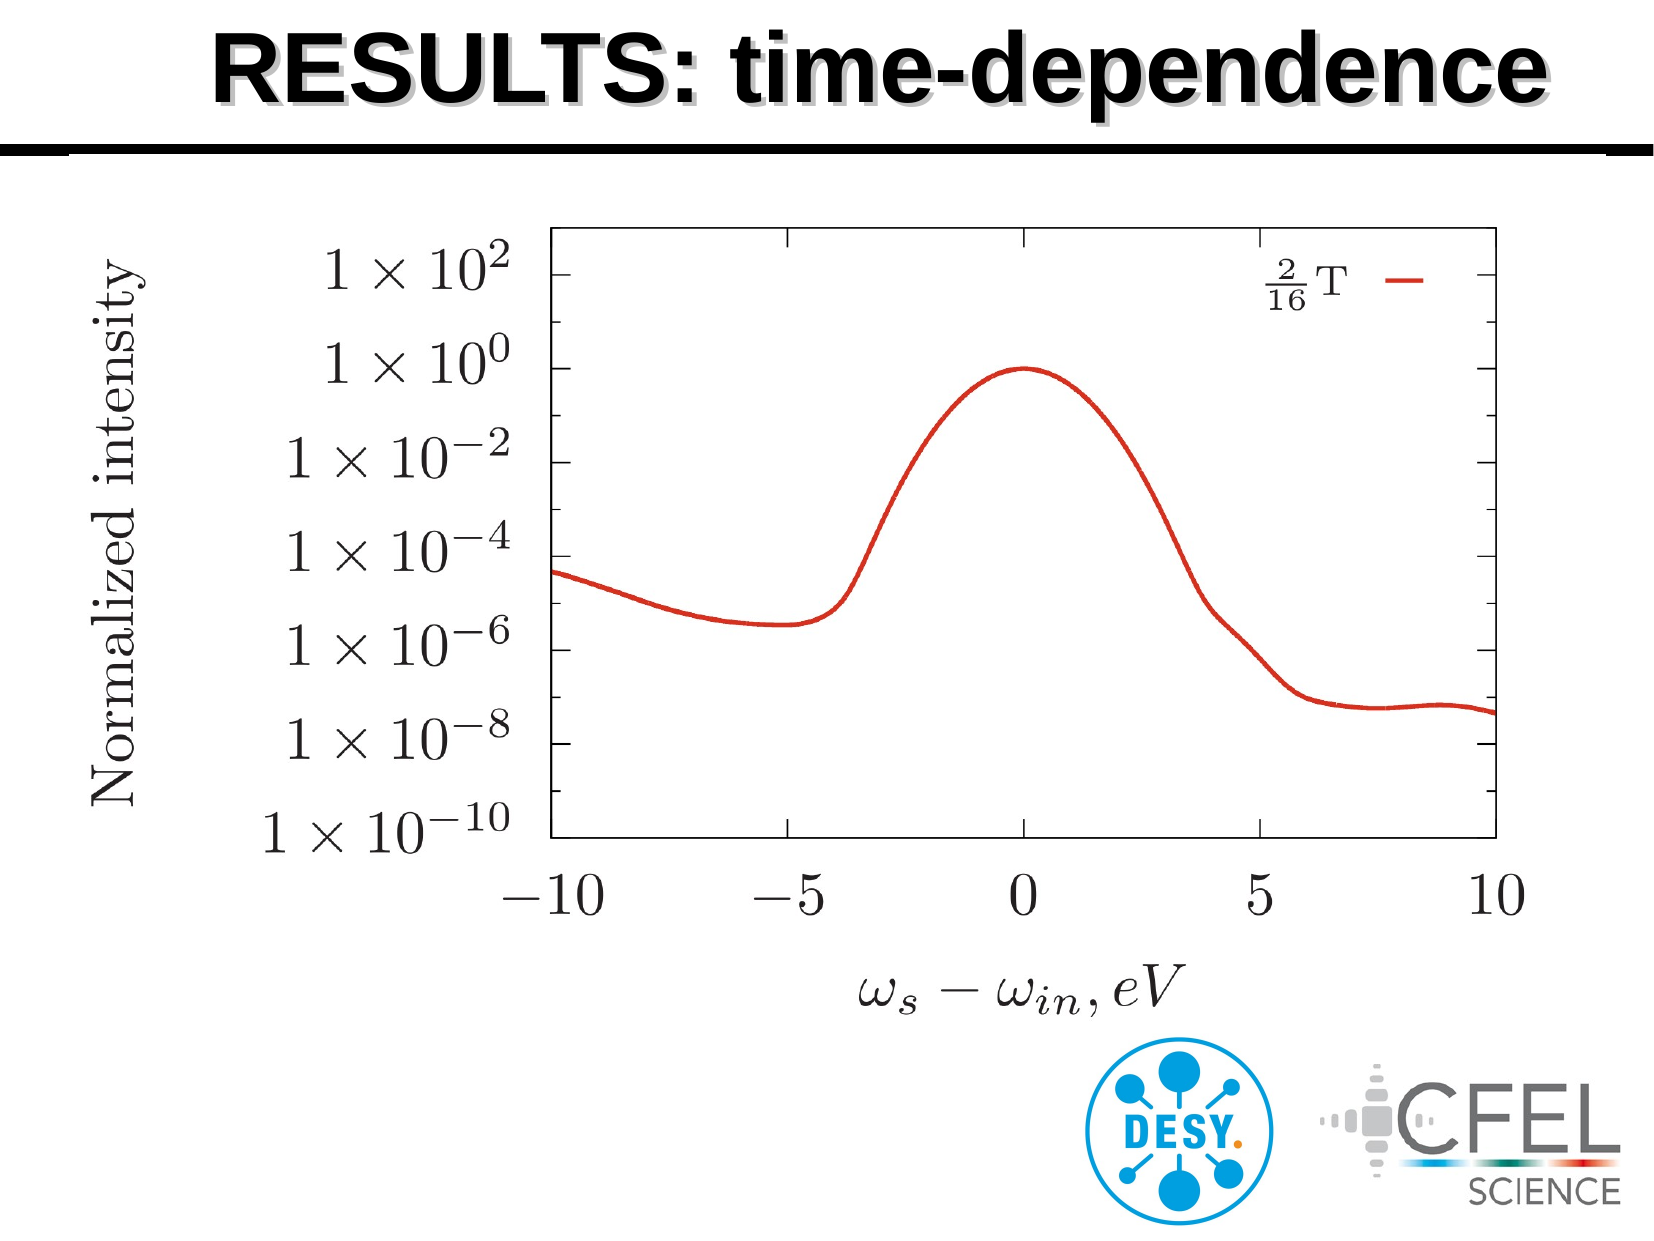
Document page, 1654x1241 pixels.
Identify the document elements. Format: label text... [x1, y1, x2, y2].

picture [69, 154, 1606, 1231]
text_box [30, 8, 736, 247]
title RESULTS: time-dependence [0, 0, 1654, 151]
picture [1320, 1064, 1621, 1213]
